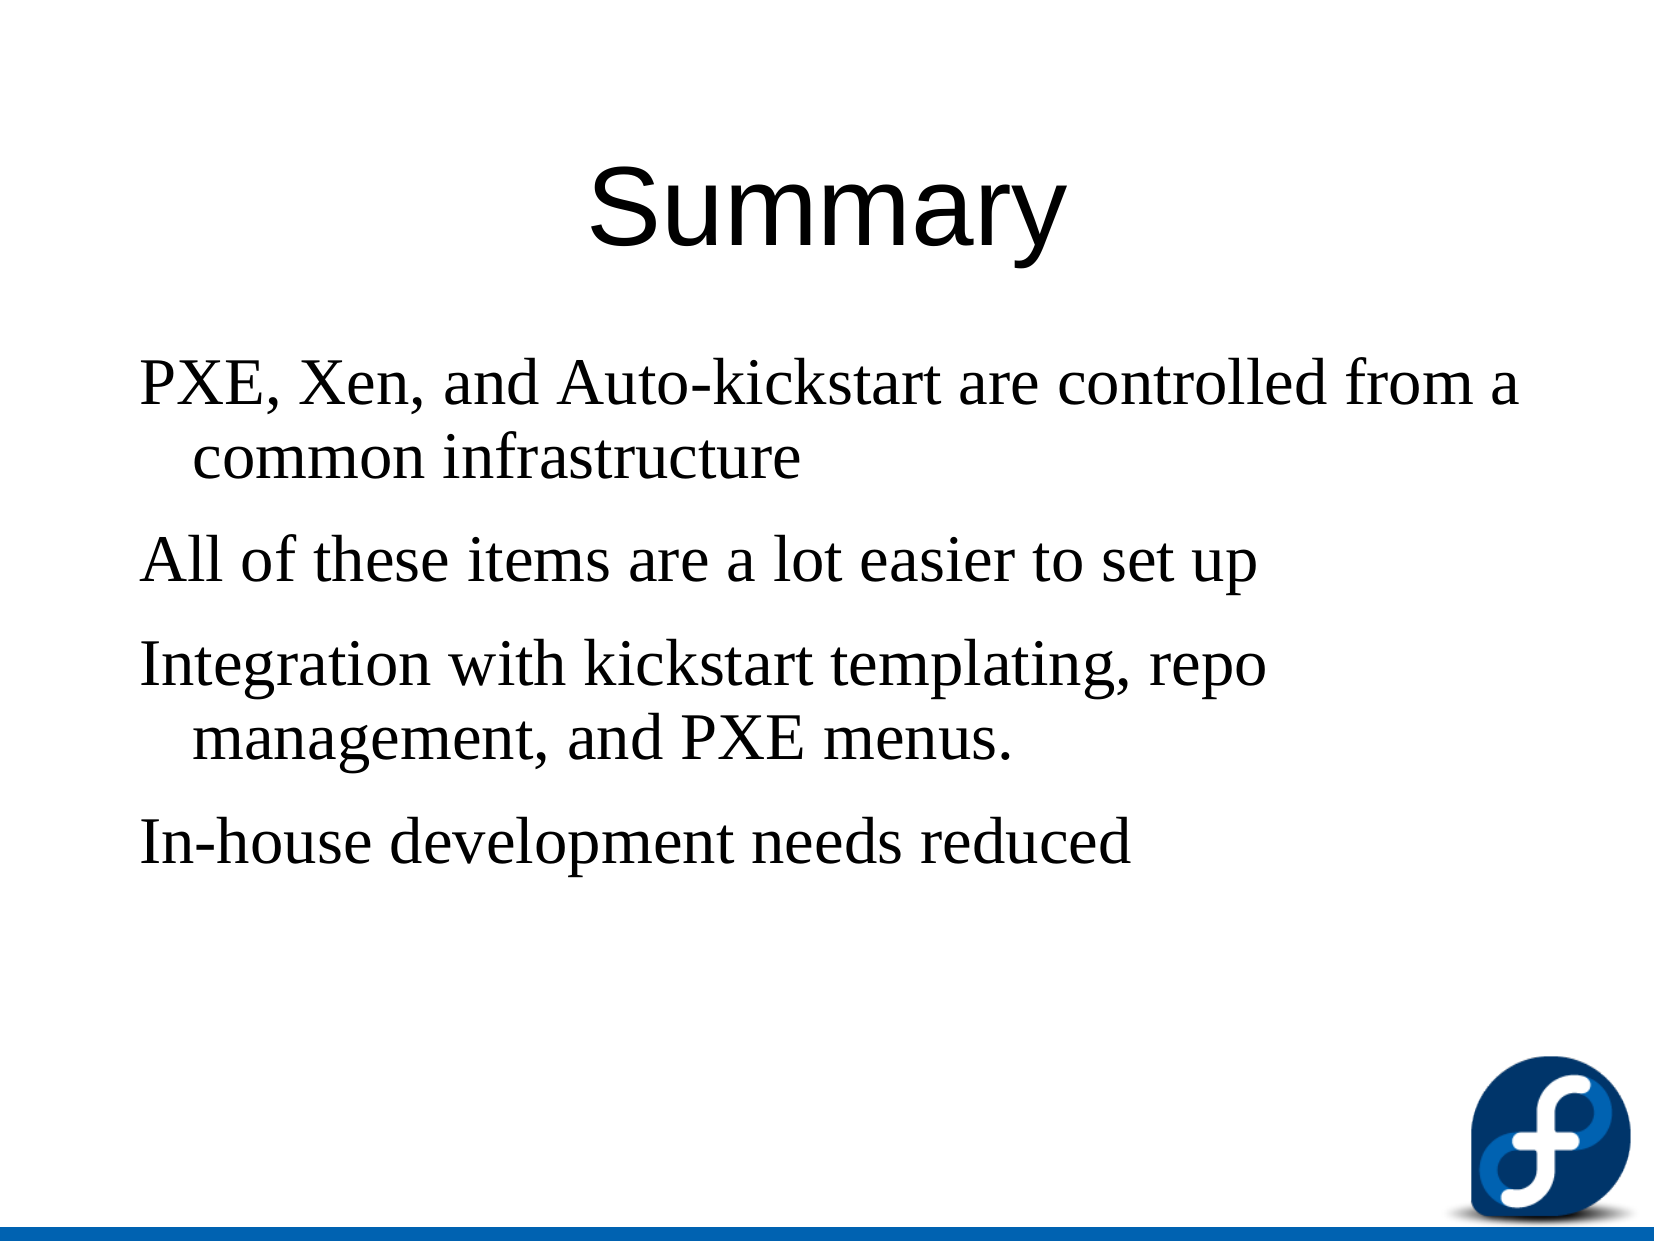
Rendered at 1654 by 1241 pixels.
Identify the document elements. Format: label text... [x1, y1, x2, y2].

title Summary [121, 102, 1534, 310]
list PXE, Xen, and Auto-kickstart are controlled from a common infrastructure All of these items are a lot easier to set up Integration with kickstart templating, repo management, and PXE menus. In-house development needs reduced [121, 344, 1534, 1127]
picture [1438, 1055, 1645, 1229]
